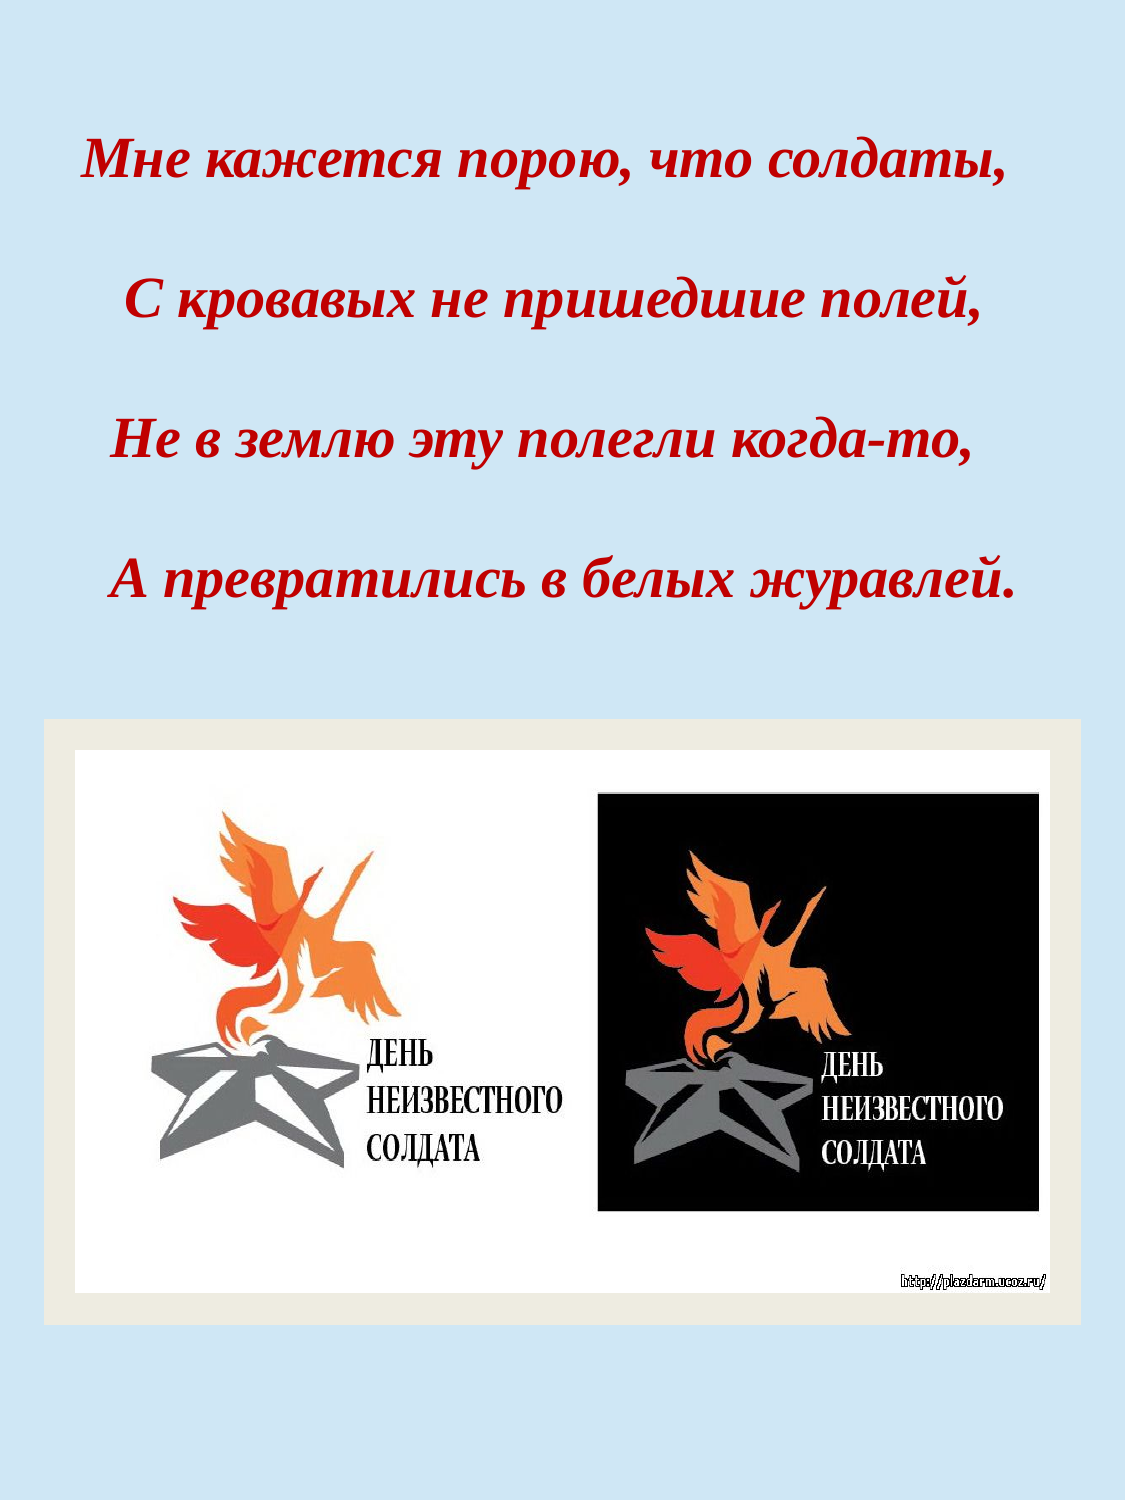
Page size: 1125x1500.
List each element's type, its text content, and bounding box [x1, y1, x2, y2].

picture [75, 750, 1050, 1294]
text_box Мне кажется порою, что солдаты, С кровавых не пришедшие полей, Не в землю эту полегли когда-то, А превратились в белых журавлей. [66, 112, 1047, 617]
